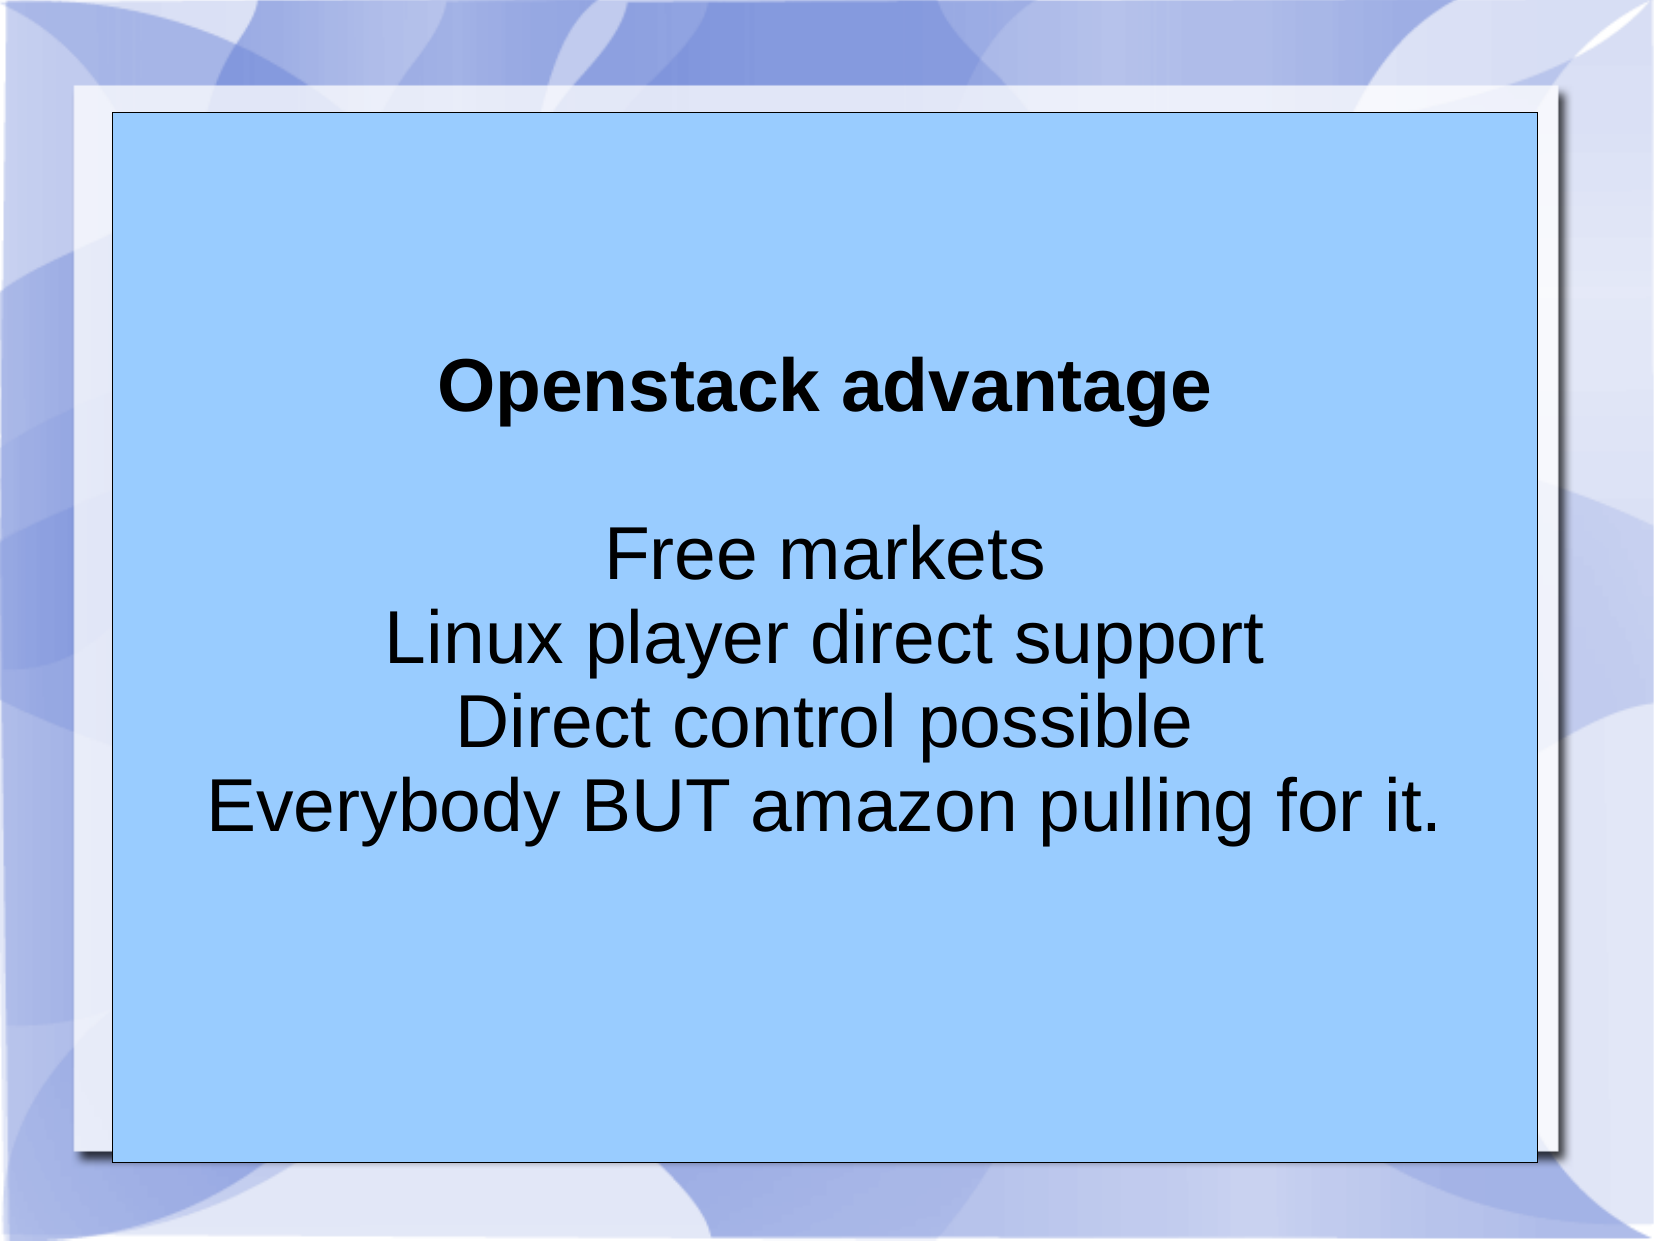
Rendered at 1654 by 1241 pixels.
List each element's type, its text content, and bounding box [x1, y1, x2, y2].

text_box Openstack advantage Free markets Linux player direct support Direct control possible Everybody BUT amazon pulling for it. [112, 112, 1538, 1163]
picture [0, 0, 1654, 1241]
